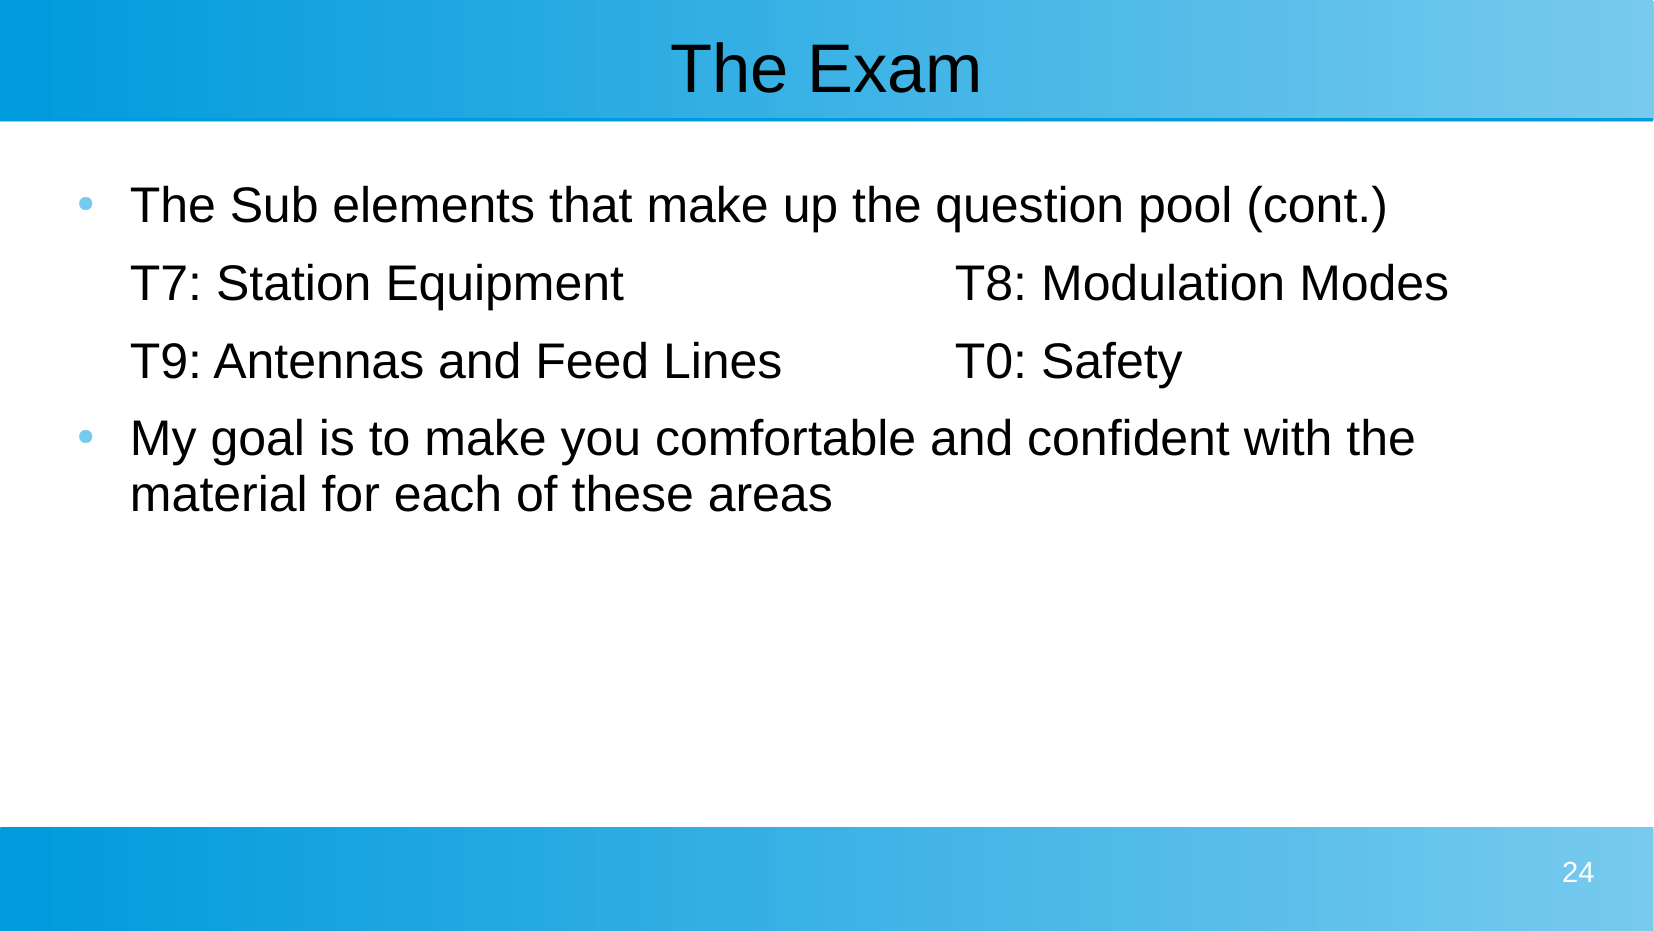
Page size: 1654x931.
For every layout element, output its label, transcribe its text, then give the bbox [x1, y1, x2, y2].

title The Exam [59, 29, 1595, 108]
list The Sub elements that make up the question pool (cont.) T7: Station Equipment T8: Modulation Modes T9: Antennas and Feed Lines T0: Safety My goal is to make you comfortable and confident with the material for each of these areas [59, 177, 1595, 768]
